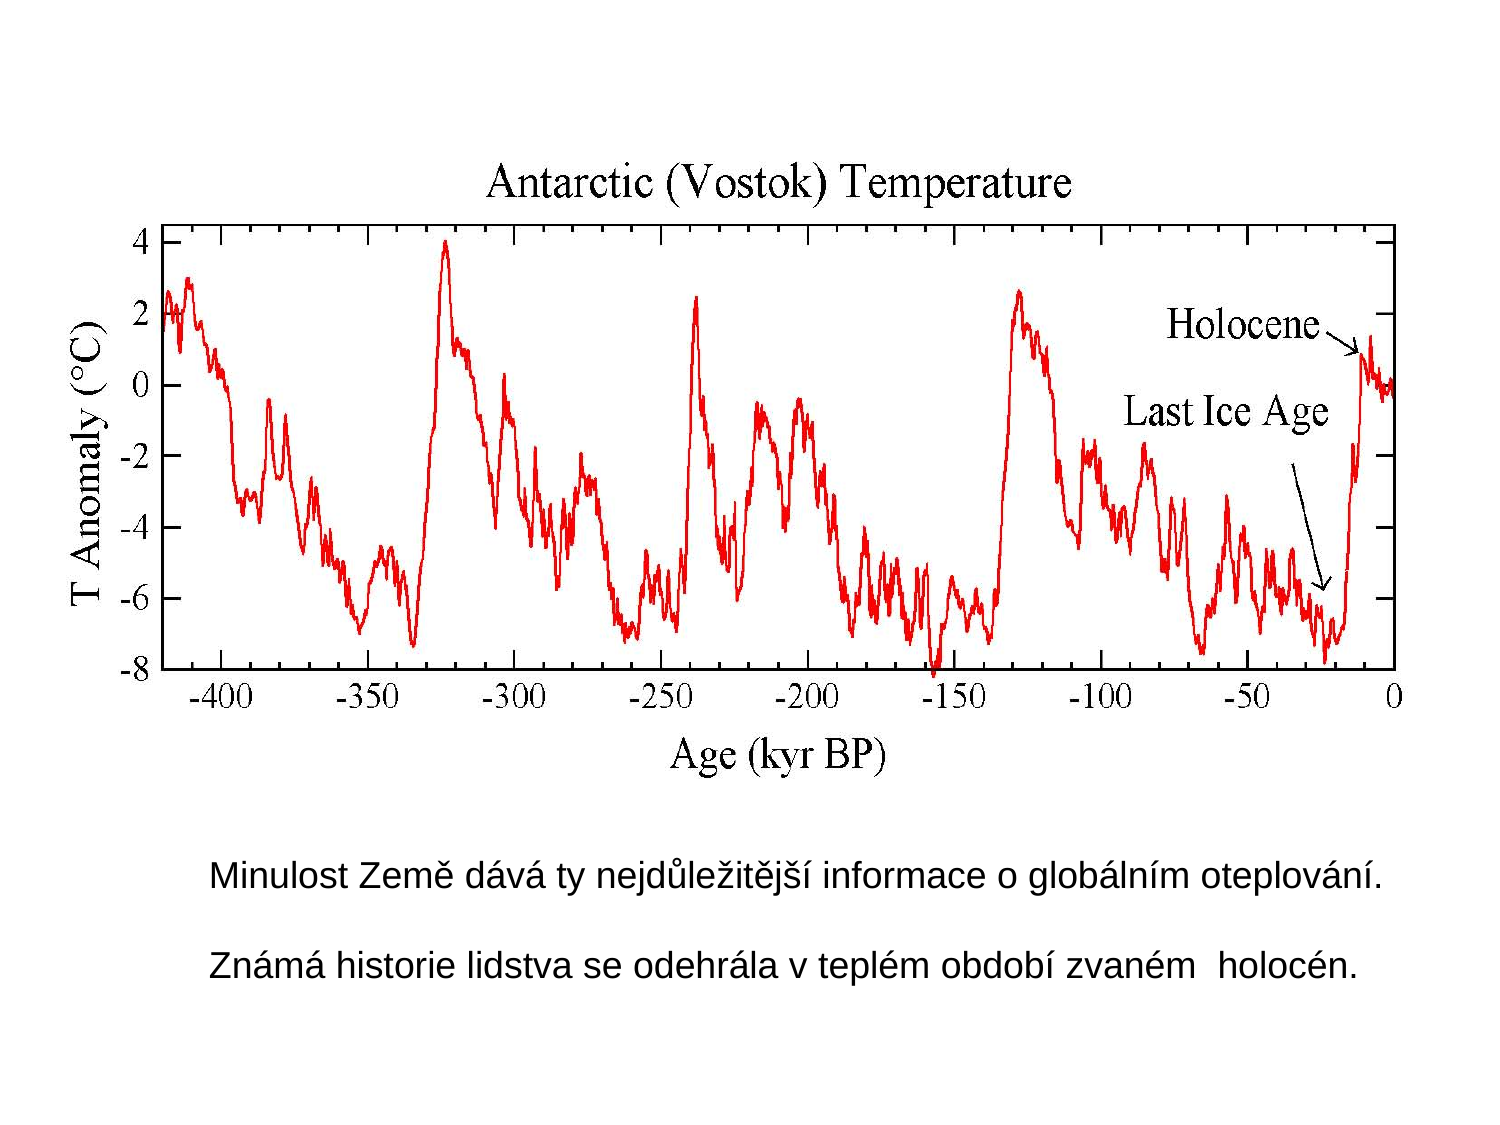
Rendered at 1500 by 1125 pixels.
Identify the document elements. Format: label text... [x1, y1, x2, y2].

picture [37, 137, 1424, 794]
text_box Minulost Země dává ty nejdůležitější informace o globálním oteplování. Známá historie lidstva se odehrála v teplém období zvaném holocén. [194, 843, 1400, 994]
